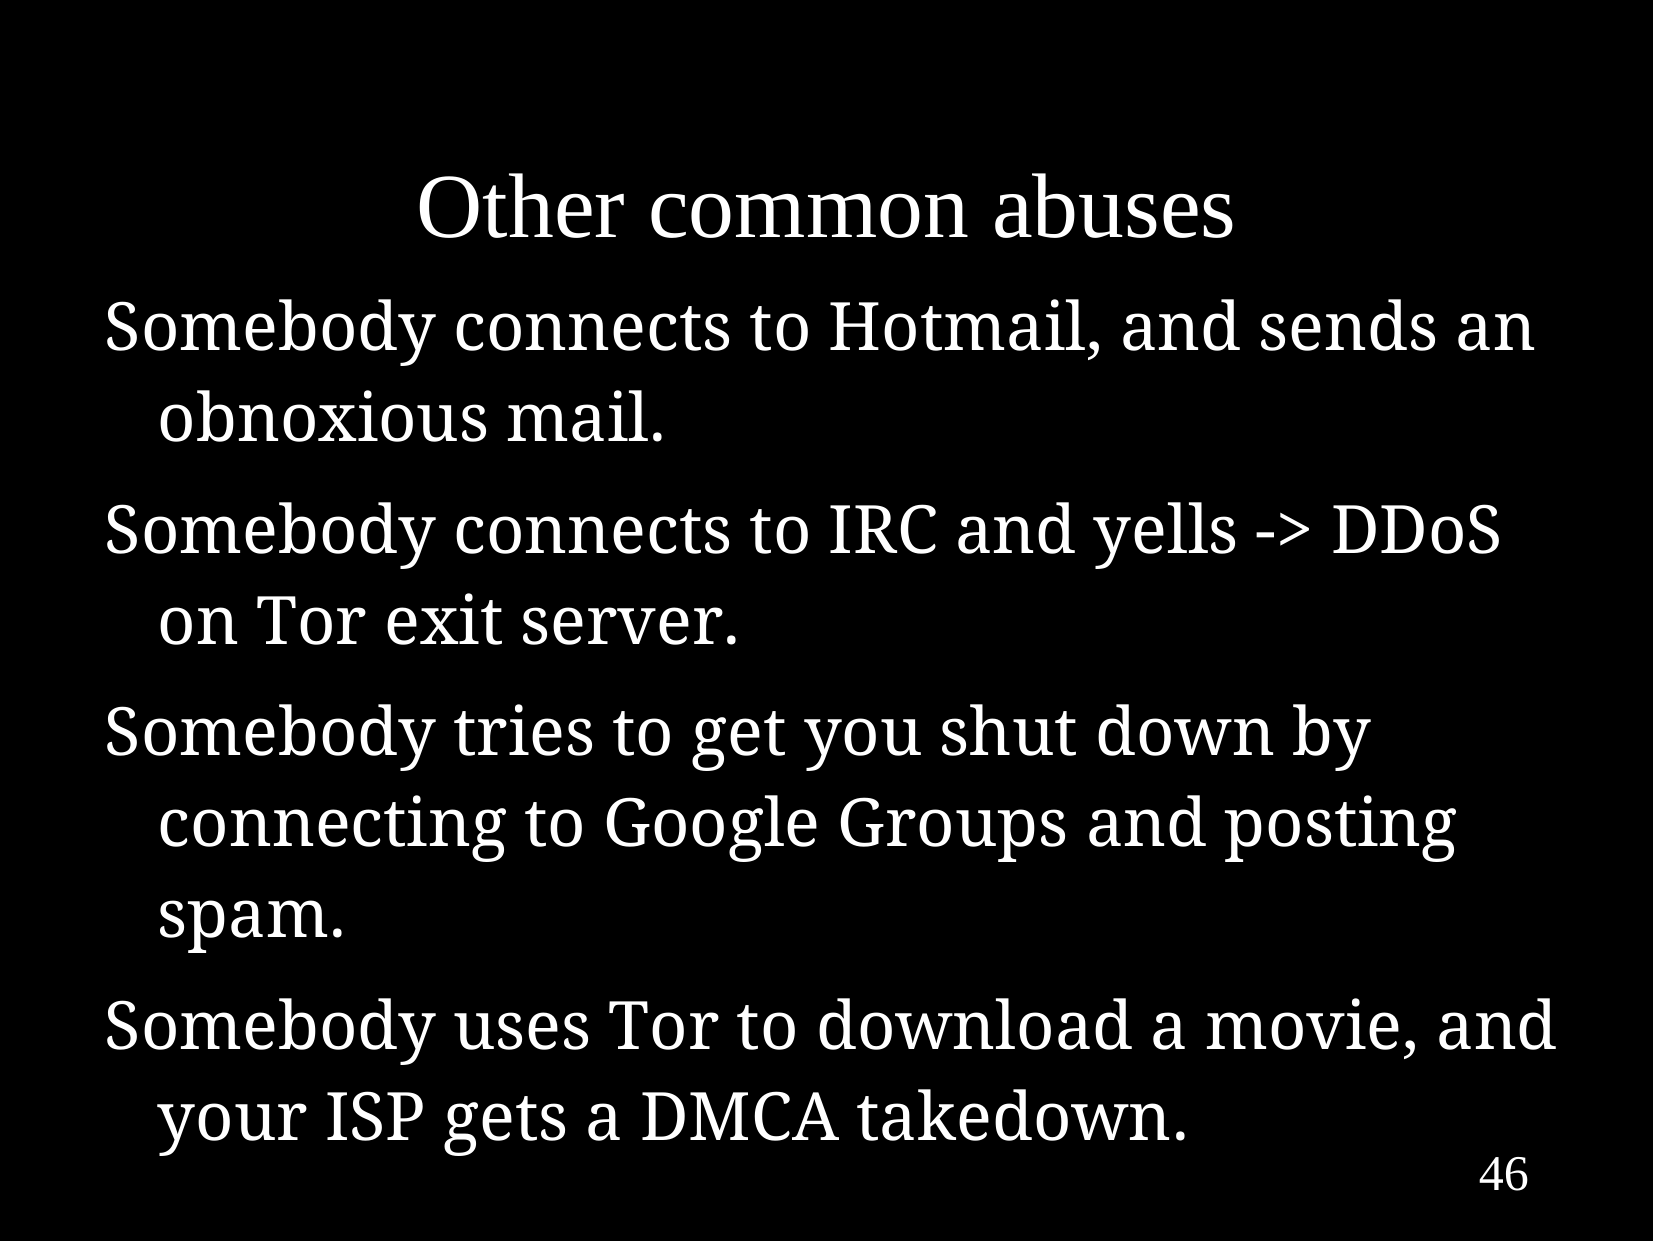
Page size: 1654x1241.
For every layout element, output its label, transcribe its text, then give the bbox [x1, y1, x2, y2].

list Somebody connects to Hotmail, and sends an obnoxious mail. Somebody connects to IRC and yells -> DDoS on Tor exit server. Somebody tries to get you shut down by connecting to Google Groups and posting spam. Somebody uses Tor to download a movie, and your ISP gets a DMCA takedown. [87, 279, 1567, 1117]
title Other common abuses [121, 102, 1534, 279]
